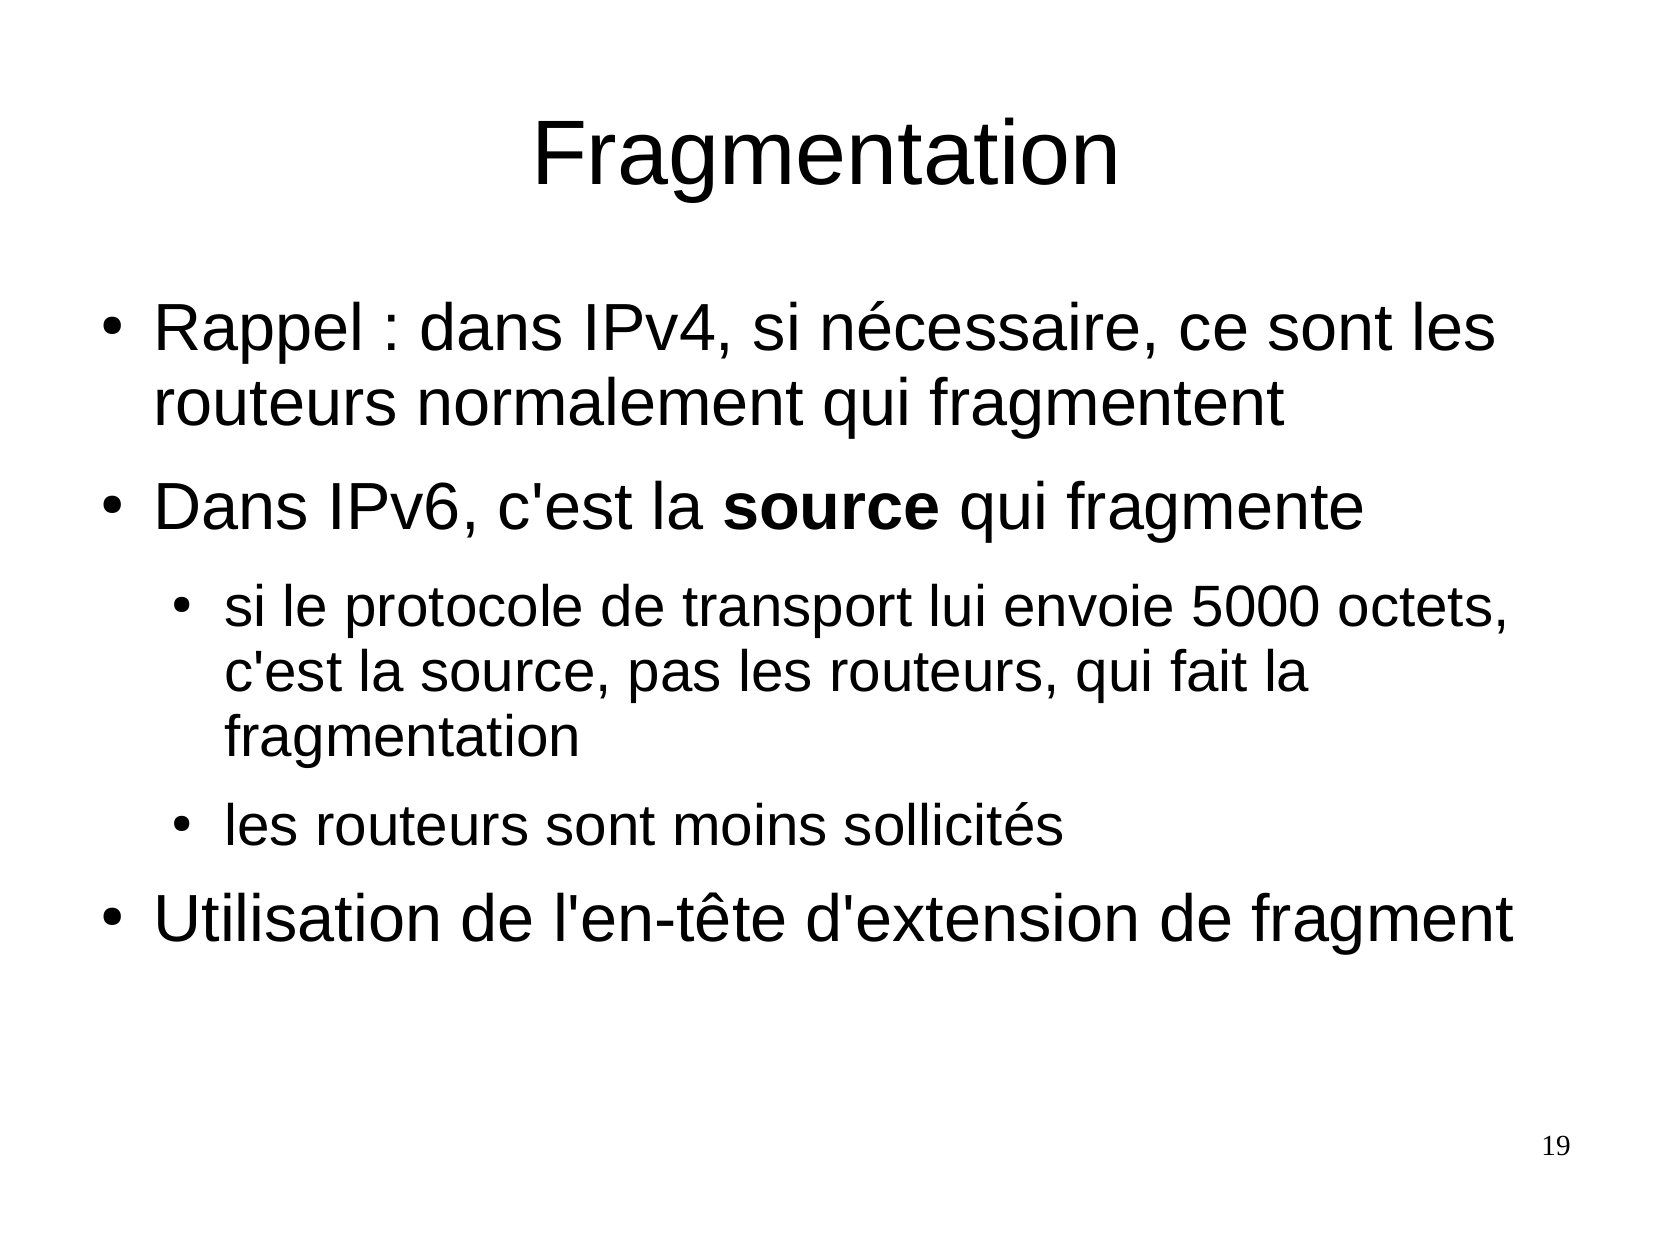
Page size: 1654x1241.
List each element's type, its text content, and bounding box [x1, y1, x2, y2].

list Rappel : dans IPv4, si nécessaire, ce sont les routeurs normalement qui fragmentent Dans IPv6, c'est la source qui fragmente si le protocole de transport lui envoie 5000 octets, c'est la source, pas les routeurs, qui fait la fragmentation les routeurs sont moins sollicités Utilisation de l'en-tête d'extension de fragment [82, 290, 1571, 1109]
title Fragmentation [82, 49, 1571, 257]
